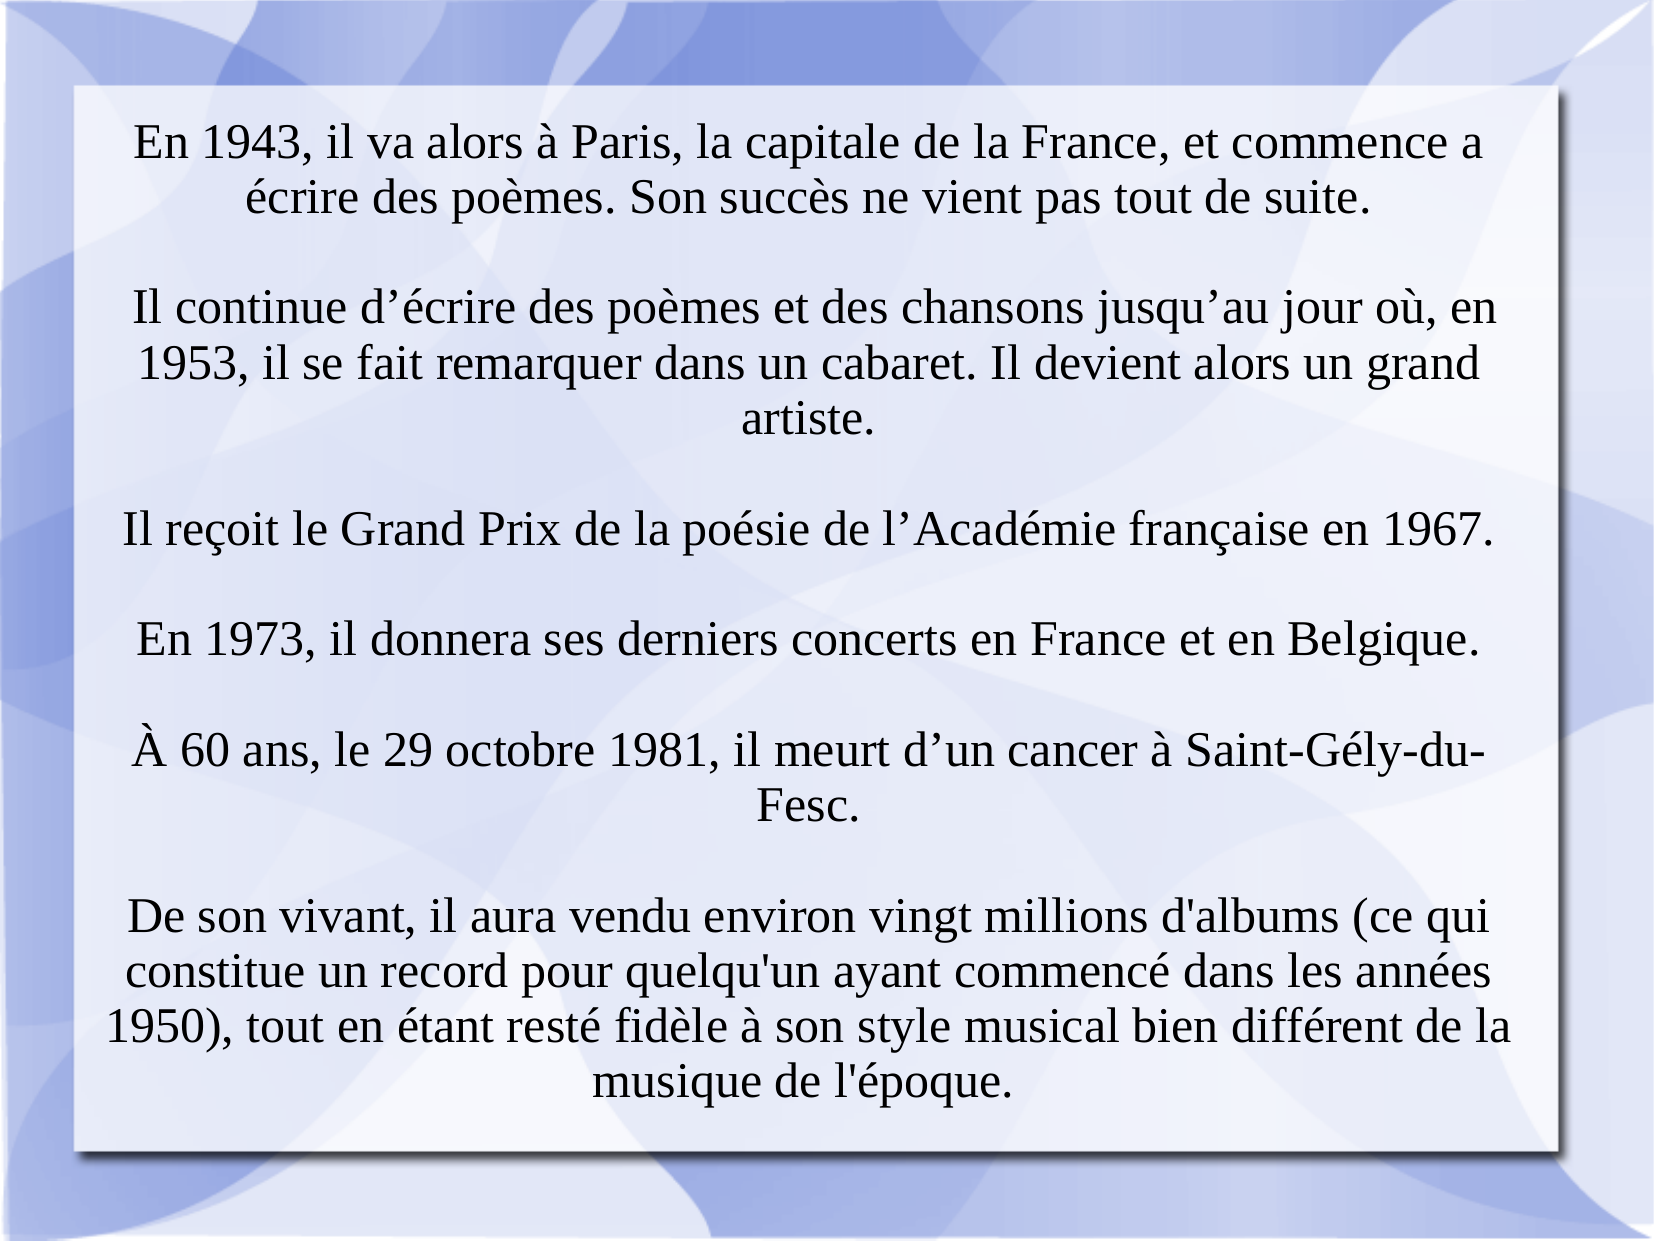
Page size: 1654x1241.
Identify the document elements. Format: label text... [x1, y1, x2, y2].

picture [0, 0, 1654, 1241]
text_box En 1943, il va alors à Paris, la capitale de la France, et commence a écrire des poèmes. Son succès ne vient pas tout de suite. Il continue d’écrire des poèmes et des chansons jusqu’au jour où, en 1953, il se fait remarquer dans un cabaret. Il devient alors un grand artiste. Il reçoit le Grand Prix de la poésie de l’Académie française en 1967. En 1973, il donnera ses derniers concerts en France et en Belgique. À 60 ans, le 29 octobre 1981, il meurt d’un cancer à Saint-Gély-du-Fesc. De son vivant, il aura vendu environ vingt millions d'albums (ce qui constitue un record pour quelqu'un ayant commencé dans les années 1950), tout en étant resté fidèle à son style musical bien différent de la musique de l'époque. [70, 106, 1548, 1135]
